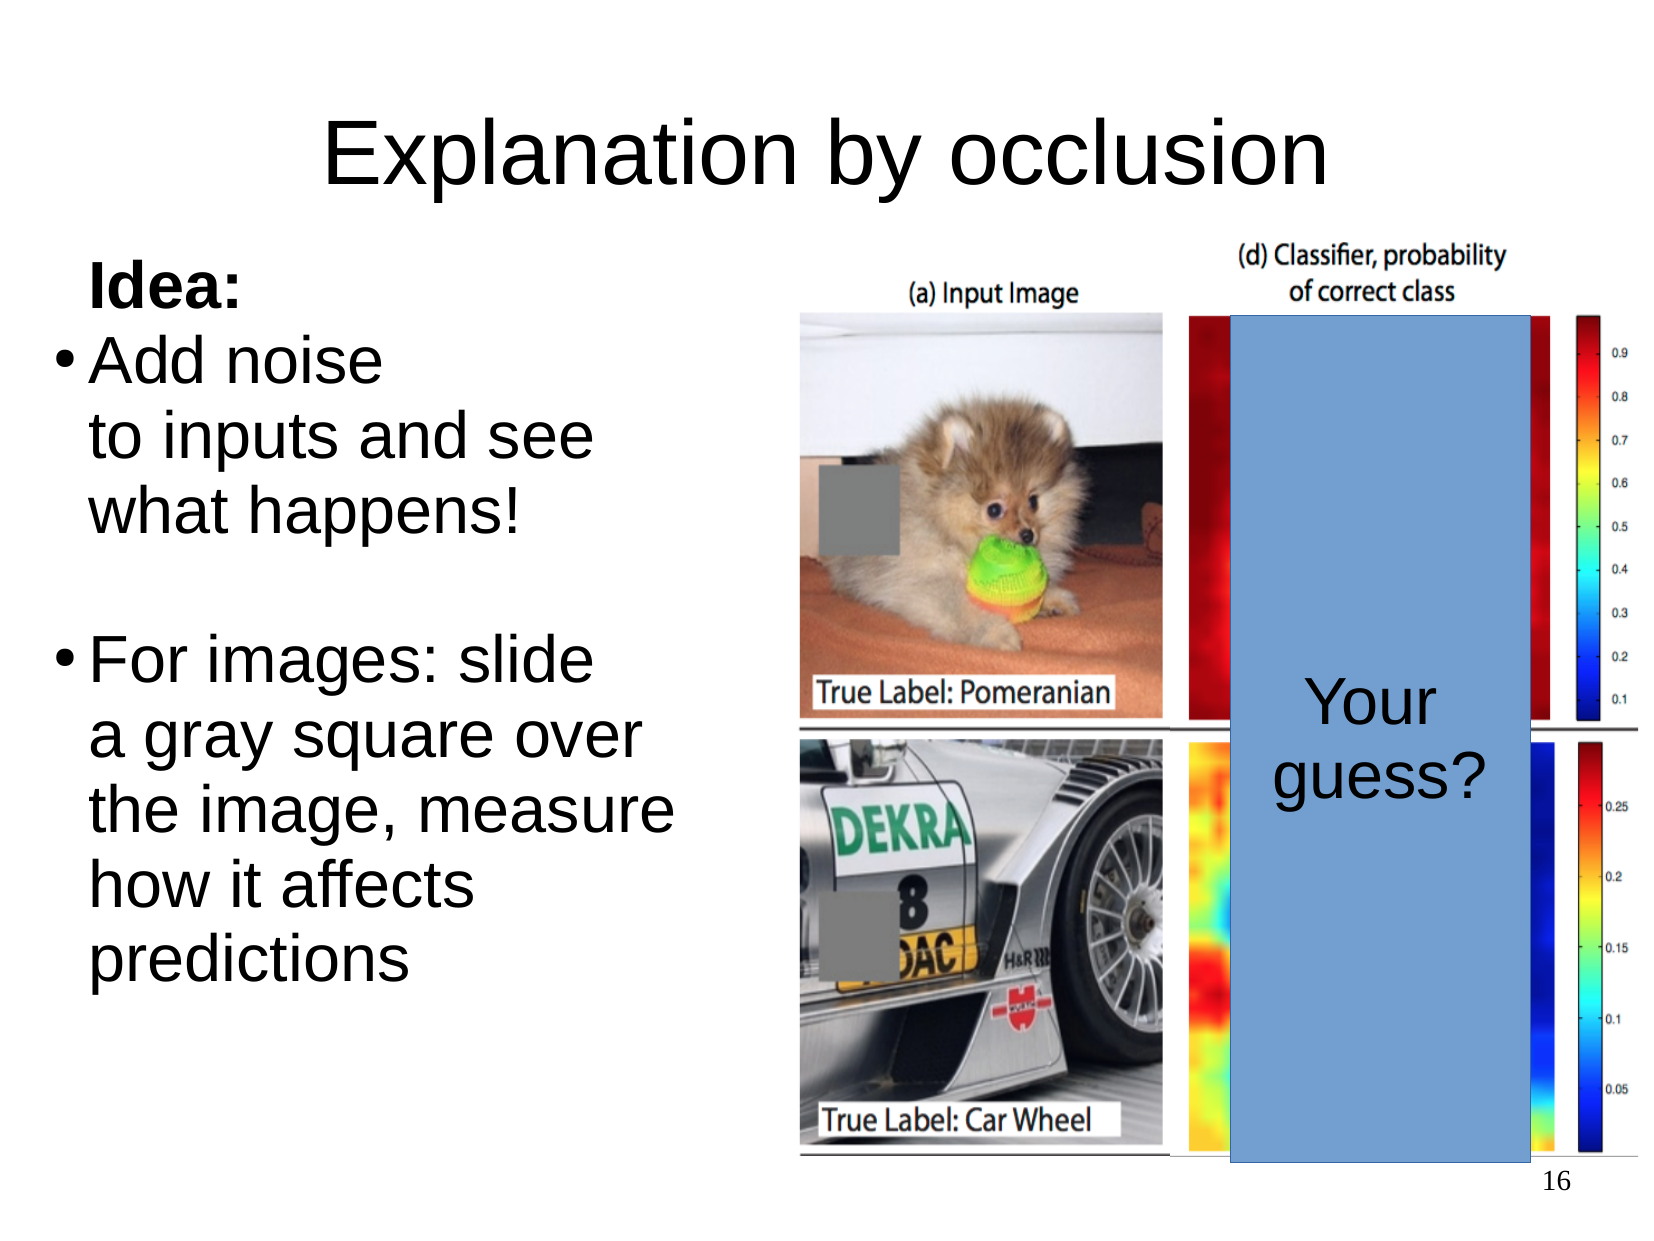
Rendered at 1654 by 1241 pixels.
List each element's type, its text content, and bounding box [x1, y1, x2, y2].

title Explanation by occlusion [82, 49, 1571, 257]
picture [791, 221, 1639, 1157]
text_box Your guess? [1230, 315, 1531, 1163]
subtitle Idea: Add noise to inputs and see what happens! For images: slide a gray square over the image, measure how it affects predictions [53, 248, 766, 997]
